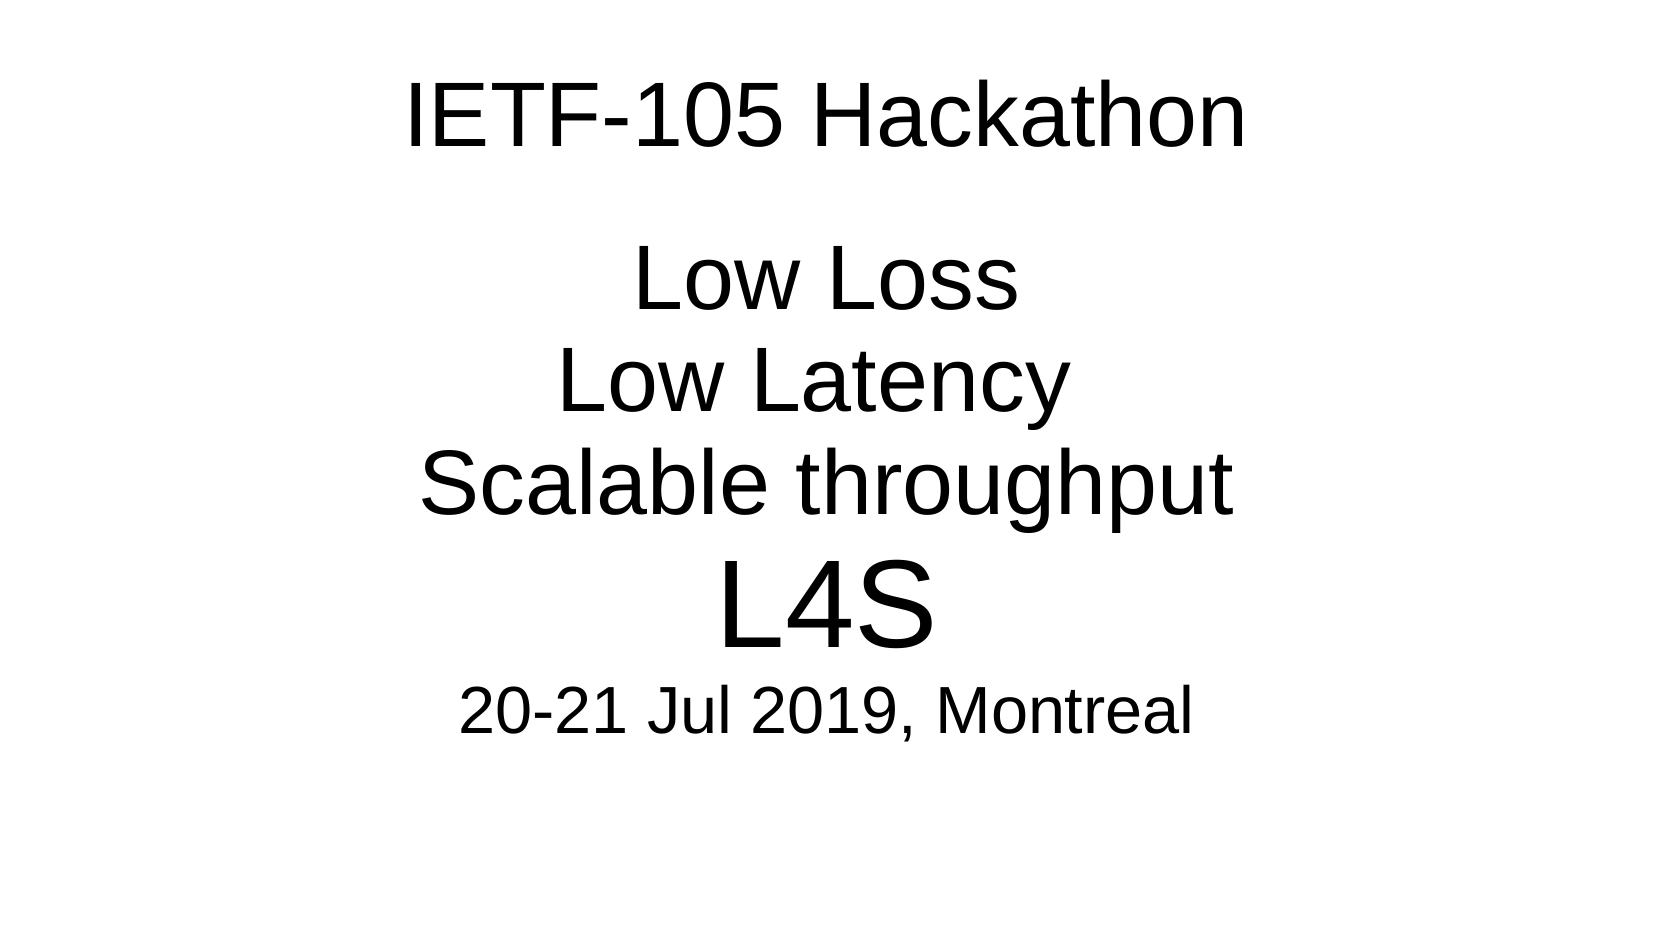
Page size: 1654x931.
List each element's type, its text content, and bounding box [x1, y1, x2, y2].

subtitle Low Loss Low Latency Scalable throughput L4S 20-21 Jul 2019, Montreal [82, 217, 1571, 757]
title IETF-105 Hackathon [82, 37, 1571, 193]
